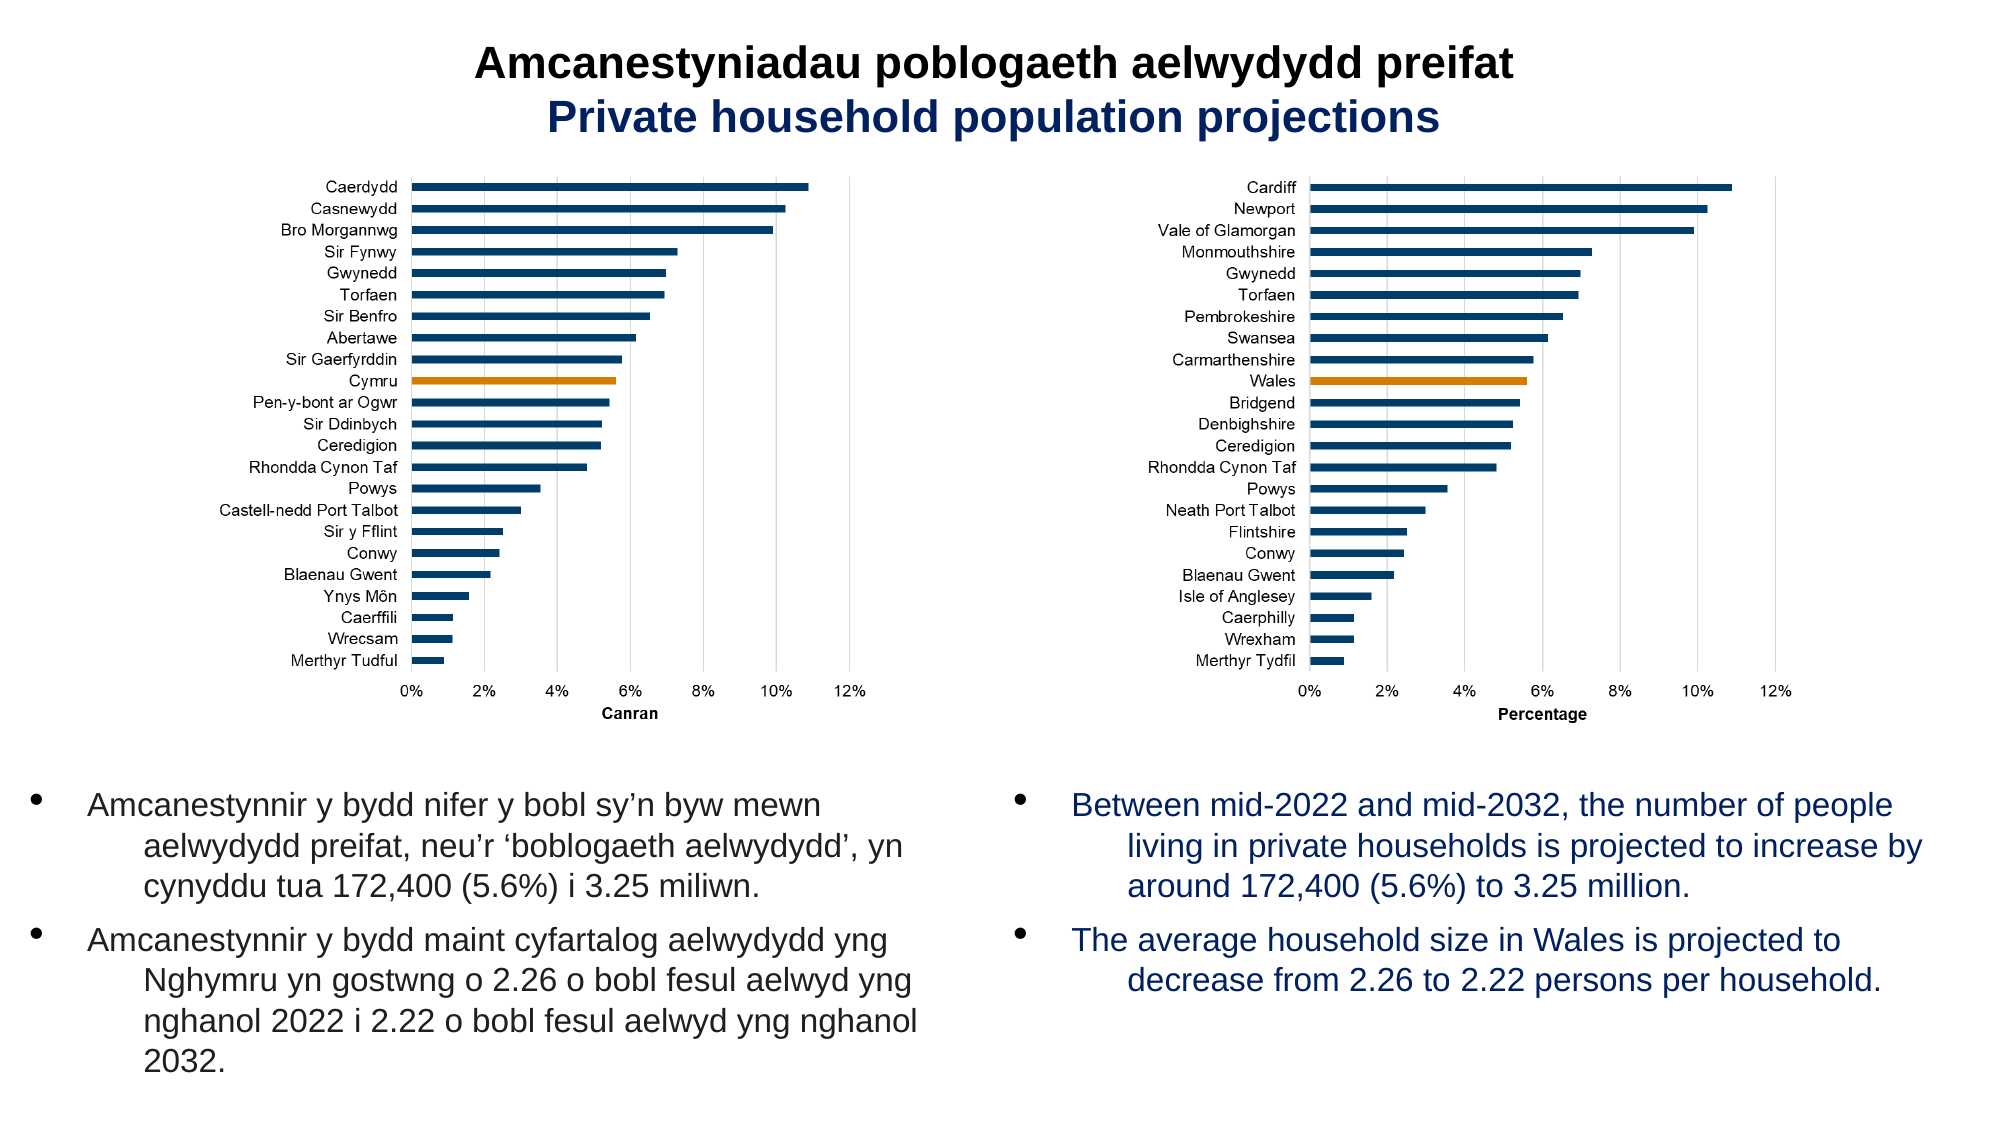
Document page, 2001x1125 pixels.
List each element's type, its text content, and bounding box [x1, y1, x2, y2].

picture [1119, 162, 1807, 740]
title Amcanestyniadau poblogaeth aelwydydd preifat Private household population projections [31, 25, 1957, 150]
list Between mid-2022 and mid-2032, the number of people living in private households is projected to increase by around 172,400 (5.6%) to 3.25 million. The average household size in Wales is projected to decrease from 2.26 to 2.22 persons per household. [1000, 775, 1985, 1100]
picture [193, 162, 881, 740]
text_box Amcanestynnir y bydd nifer y bobl sy’n byw mewn aelwydydd preifat, neu’r ‘boblogaeth aelwydydd’, yn cynyddu tua 172,400 (5.6%) i 3.25 miliwn. Amcanestynnir y bydd maint cyfartalog aelwydydd yng Nghymru yn gostwng o 2.26 o bobl fesul aelwyd yng nghanol 2022 i 2.22 o bobl fesul aelwyd yng nghanol 2032. [15, 775, 1000, 1100]
